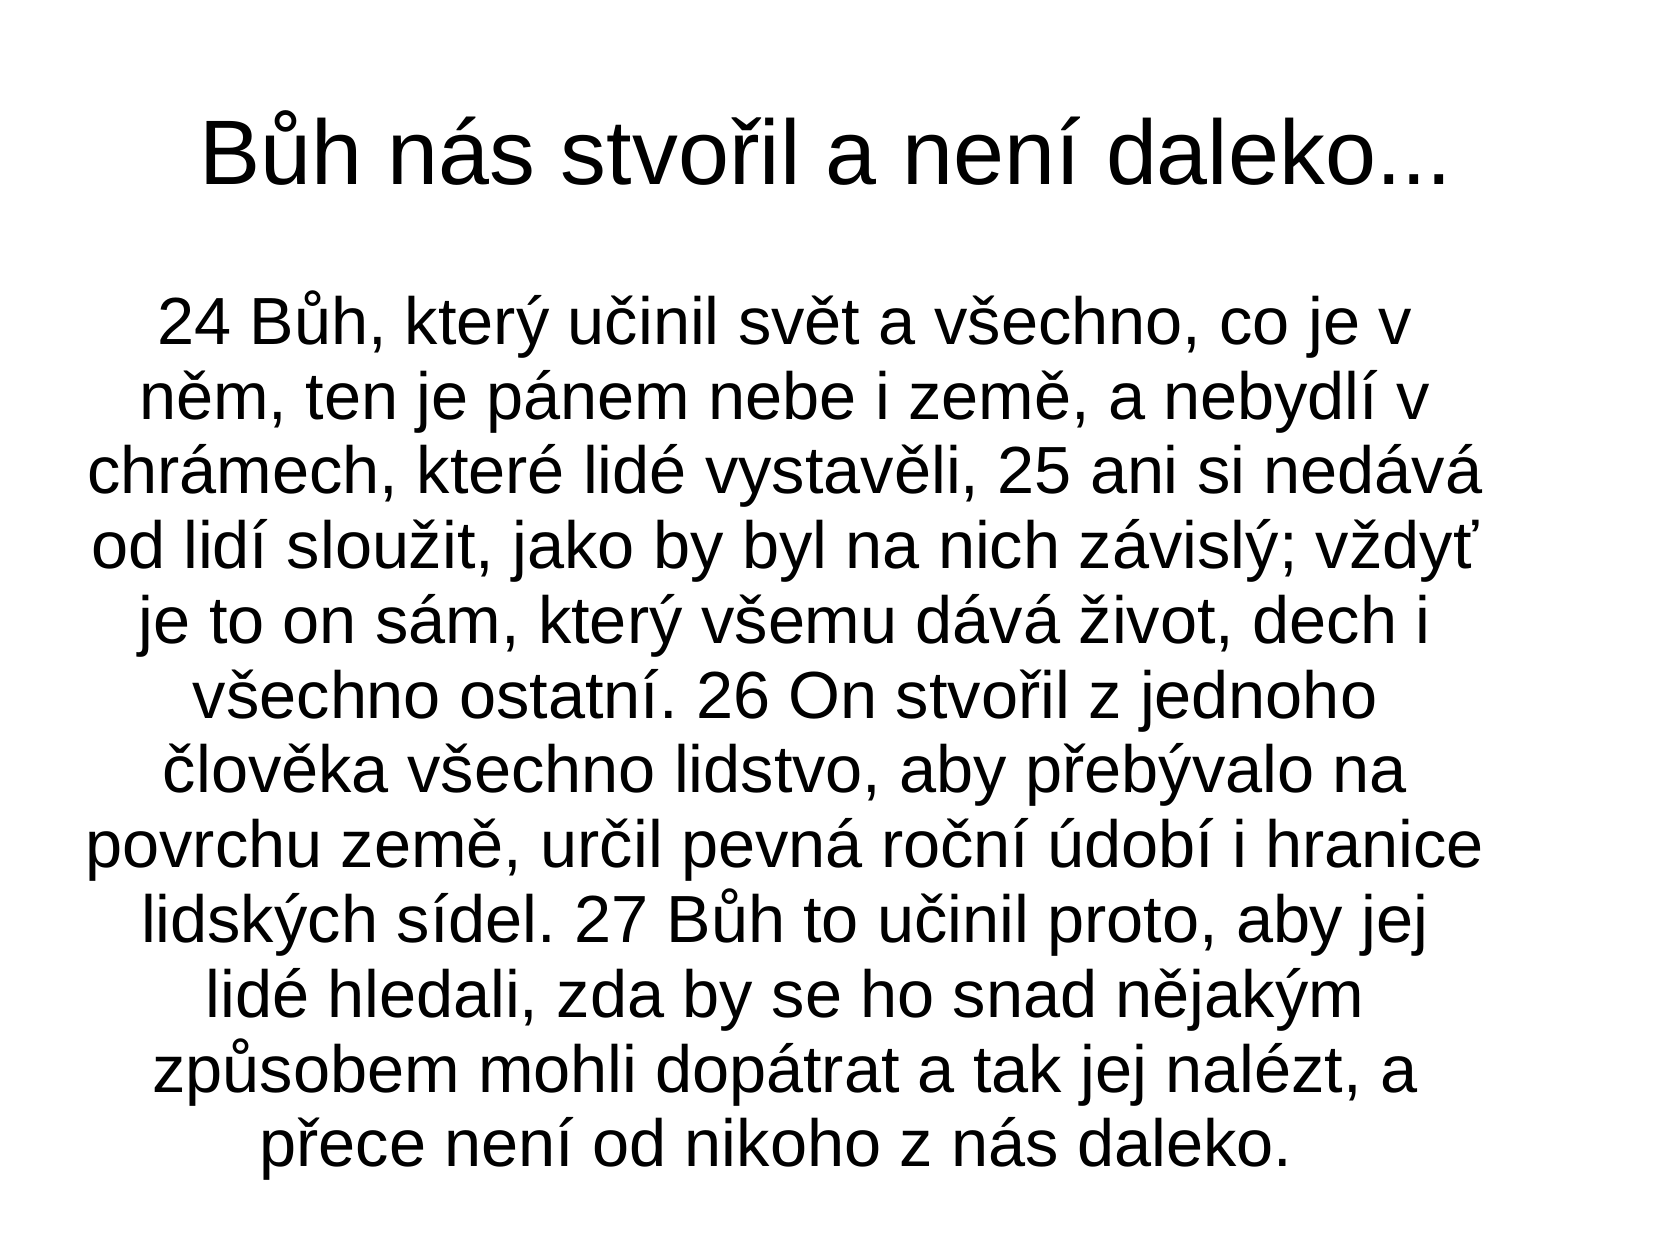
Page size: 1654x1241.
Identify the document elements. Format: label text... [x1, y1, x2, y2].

subtitle 24 Bůh, který učinil svět a všechno, co je v něm, ten je pánem nebe i země, a nebydlí v chrámech, které lidé vystavěli, 25 ani si nedává od lidí sloužit, jako by byl na nich závislý; vždyť je to on sám, který všemu dává život, dech i všechno ostatní. 26 On stvořil z jednoho člověka všechno lidstvo, aby přebývalo na povrchu země, určil pevná roční údobí i hranice lidských sídel. 27 Bůh to učinil proto, aby jej lidé hledali, zda by se ho snad nějakým způsobem mohli dopátrat a tak jej nalézt, a přece není od nikoho z nás daleko. [82, 283, 1489, 1182]
title Bůh nás stvořil a není daleko... [82, 49, 1571, 257]
